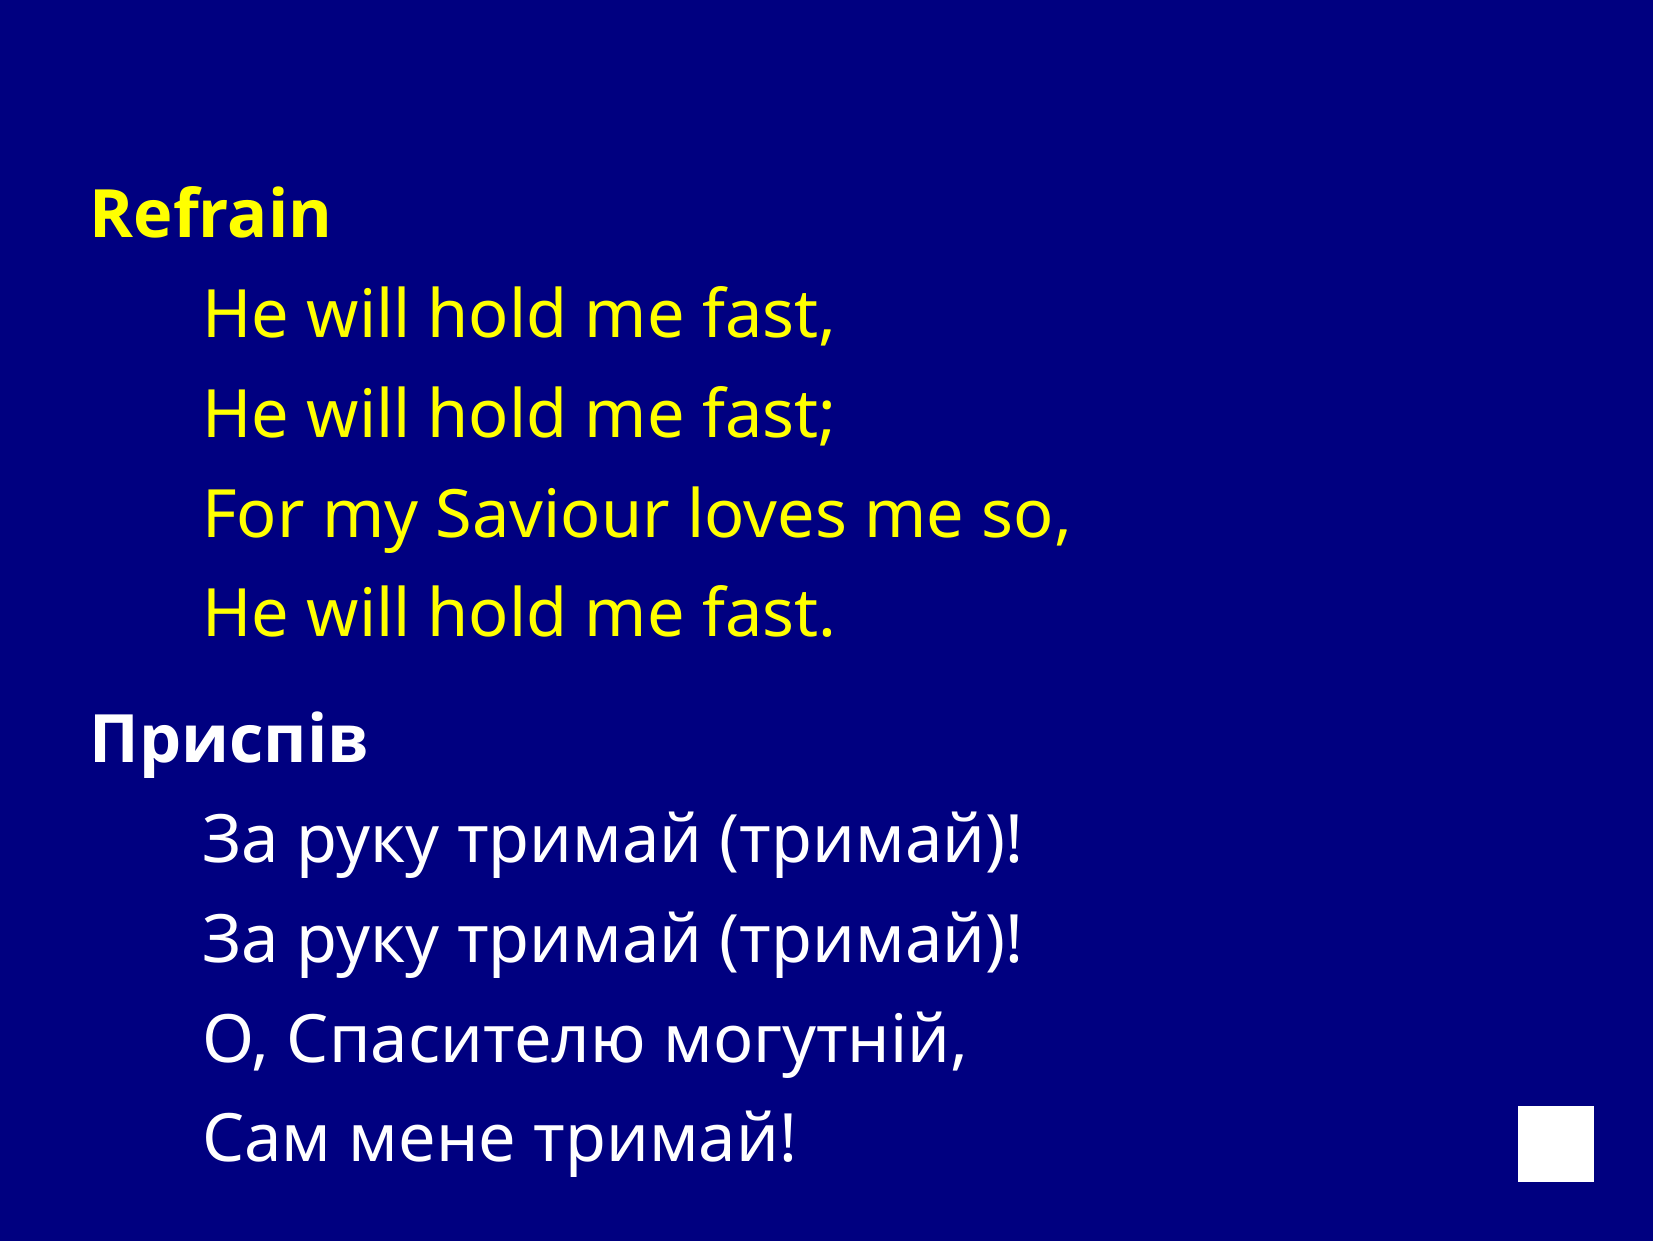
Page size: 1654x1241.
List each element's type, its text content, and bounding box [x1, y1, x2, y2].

text_box [1518, 1106, 1594, 1182]
text_box Приспів За руку тримай (тримай)! За руку тримай (тримай)! О, Спасителю могутній, Сам мене тримай! [75, 675, 1576, 1163]
text_box Refrain He will hold me fast, He will hold me fast; For my Saviour loves me so, He will hold me fast. [75, 150, 1576, 638]
